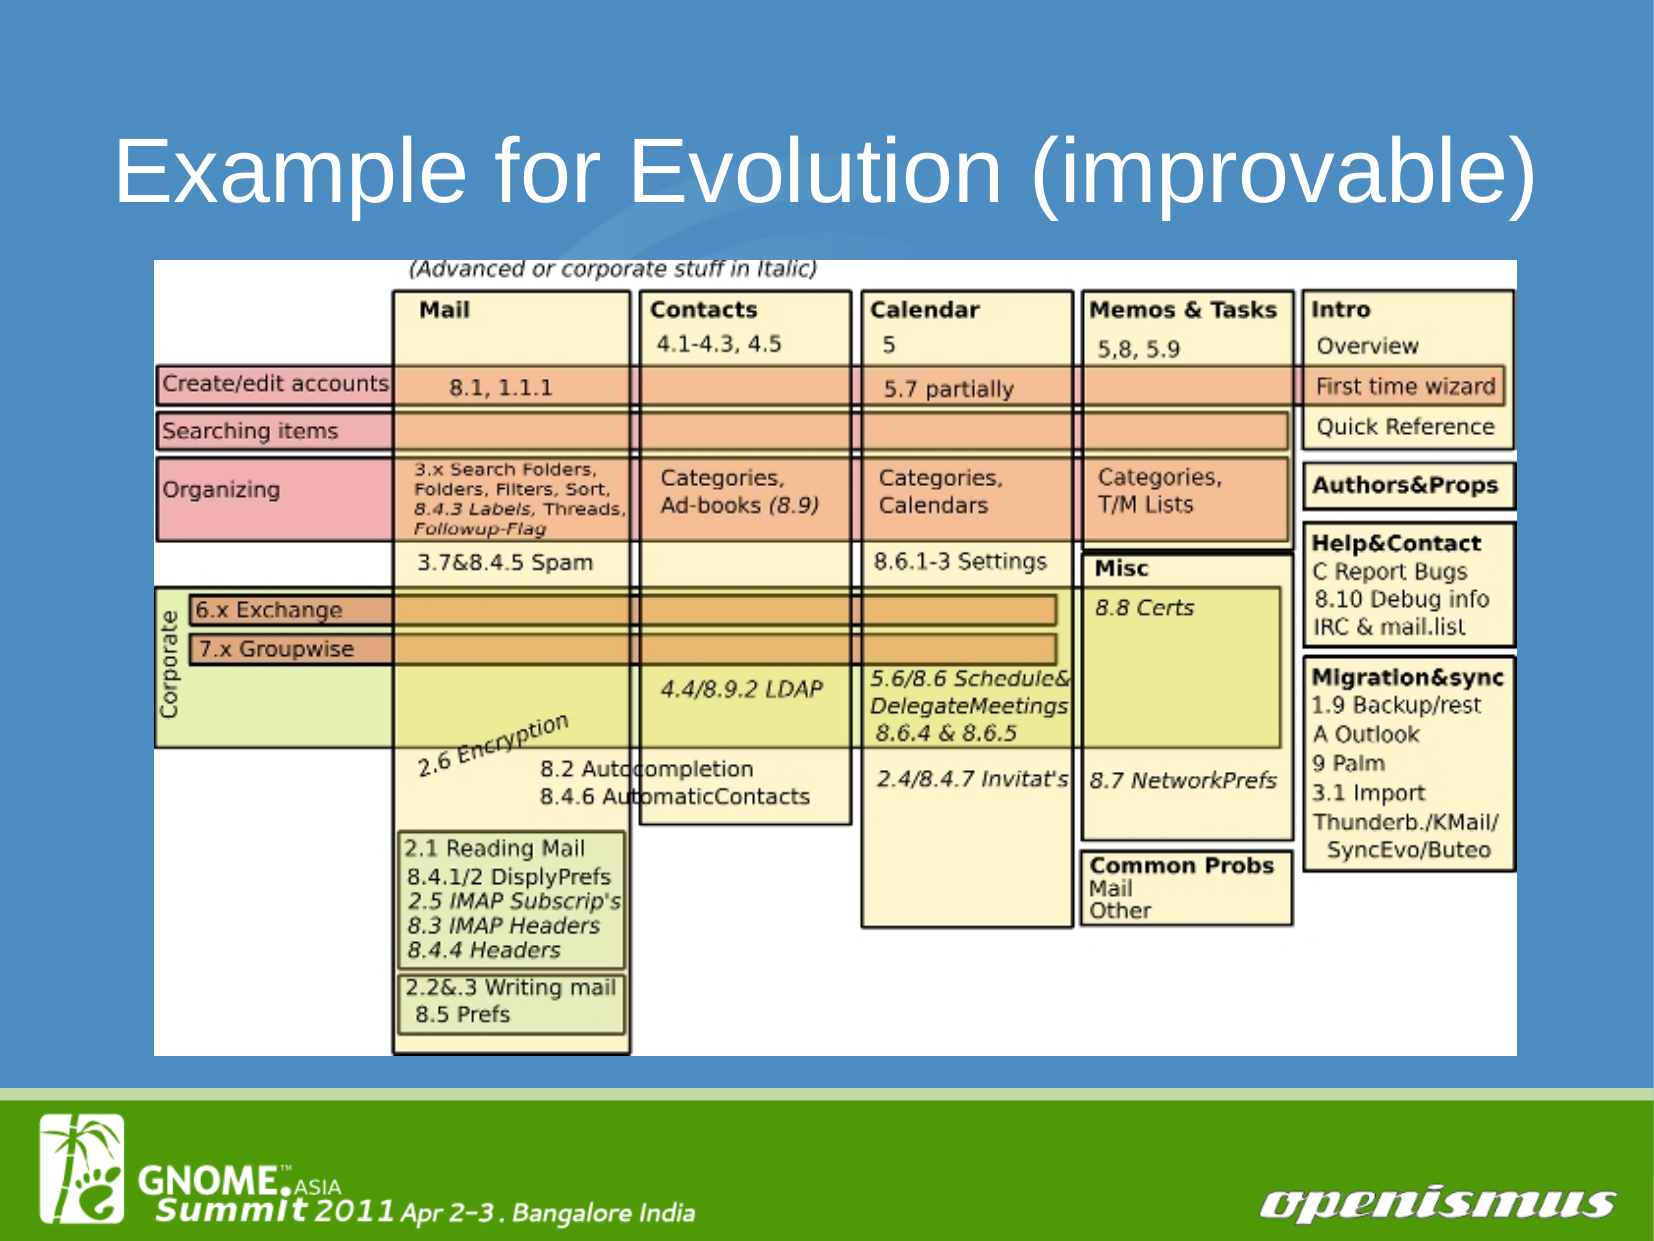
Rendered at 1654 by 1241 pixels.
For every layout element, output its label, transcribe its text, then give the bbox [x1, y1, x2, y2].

title Example for Evolution (improvable) [82, 67, 1571, 275]
picture [0, 0, 1654, 1241]
